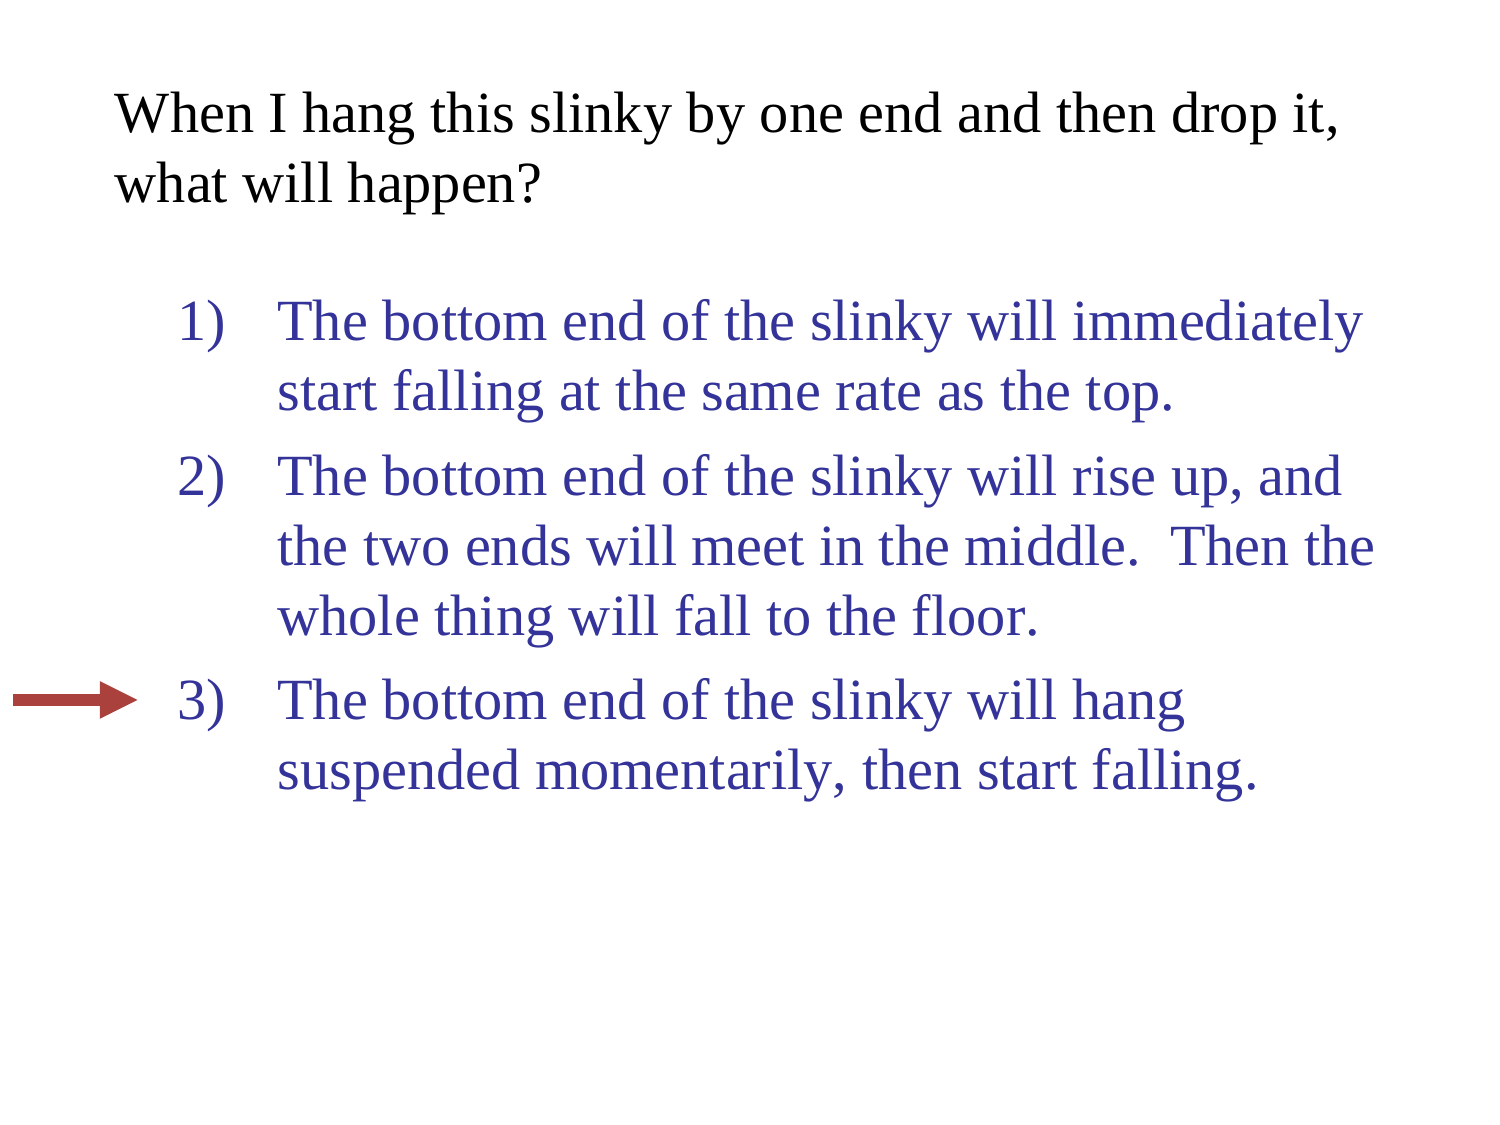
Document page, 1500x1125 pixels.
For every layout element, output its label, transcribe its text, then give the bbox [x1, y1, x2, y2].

list The bottom end of the slinky will immediately start falling at the same rate as the top. The bottom end of the slinky will rise up, and the two ends will meet in the middle. Then the whole thing will fall to the floor. The bottom end of the slinky will hang suspended momentarily, then start falling. [162, 275, 1438, 1001]
title When I hang this slinky by one end and then drop it, what will happen? [99, 49, 1375, 238]
